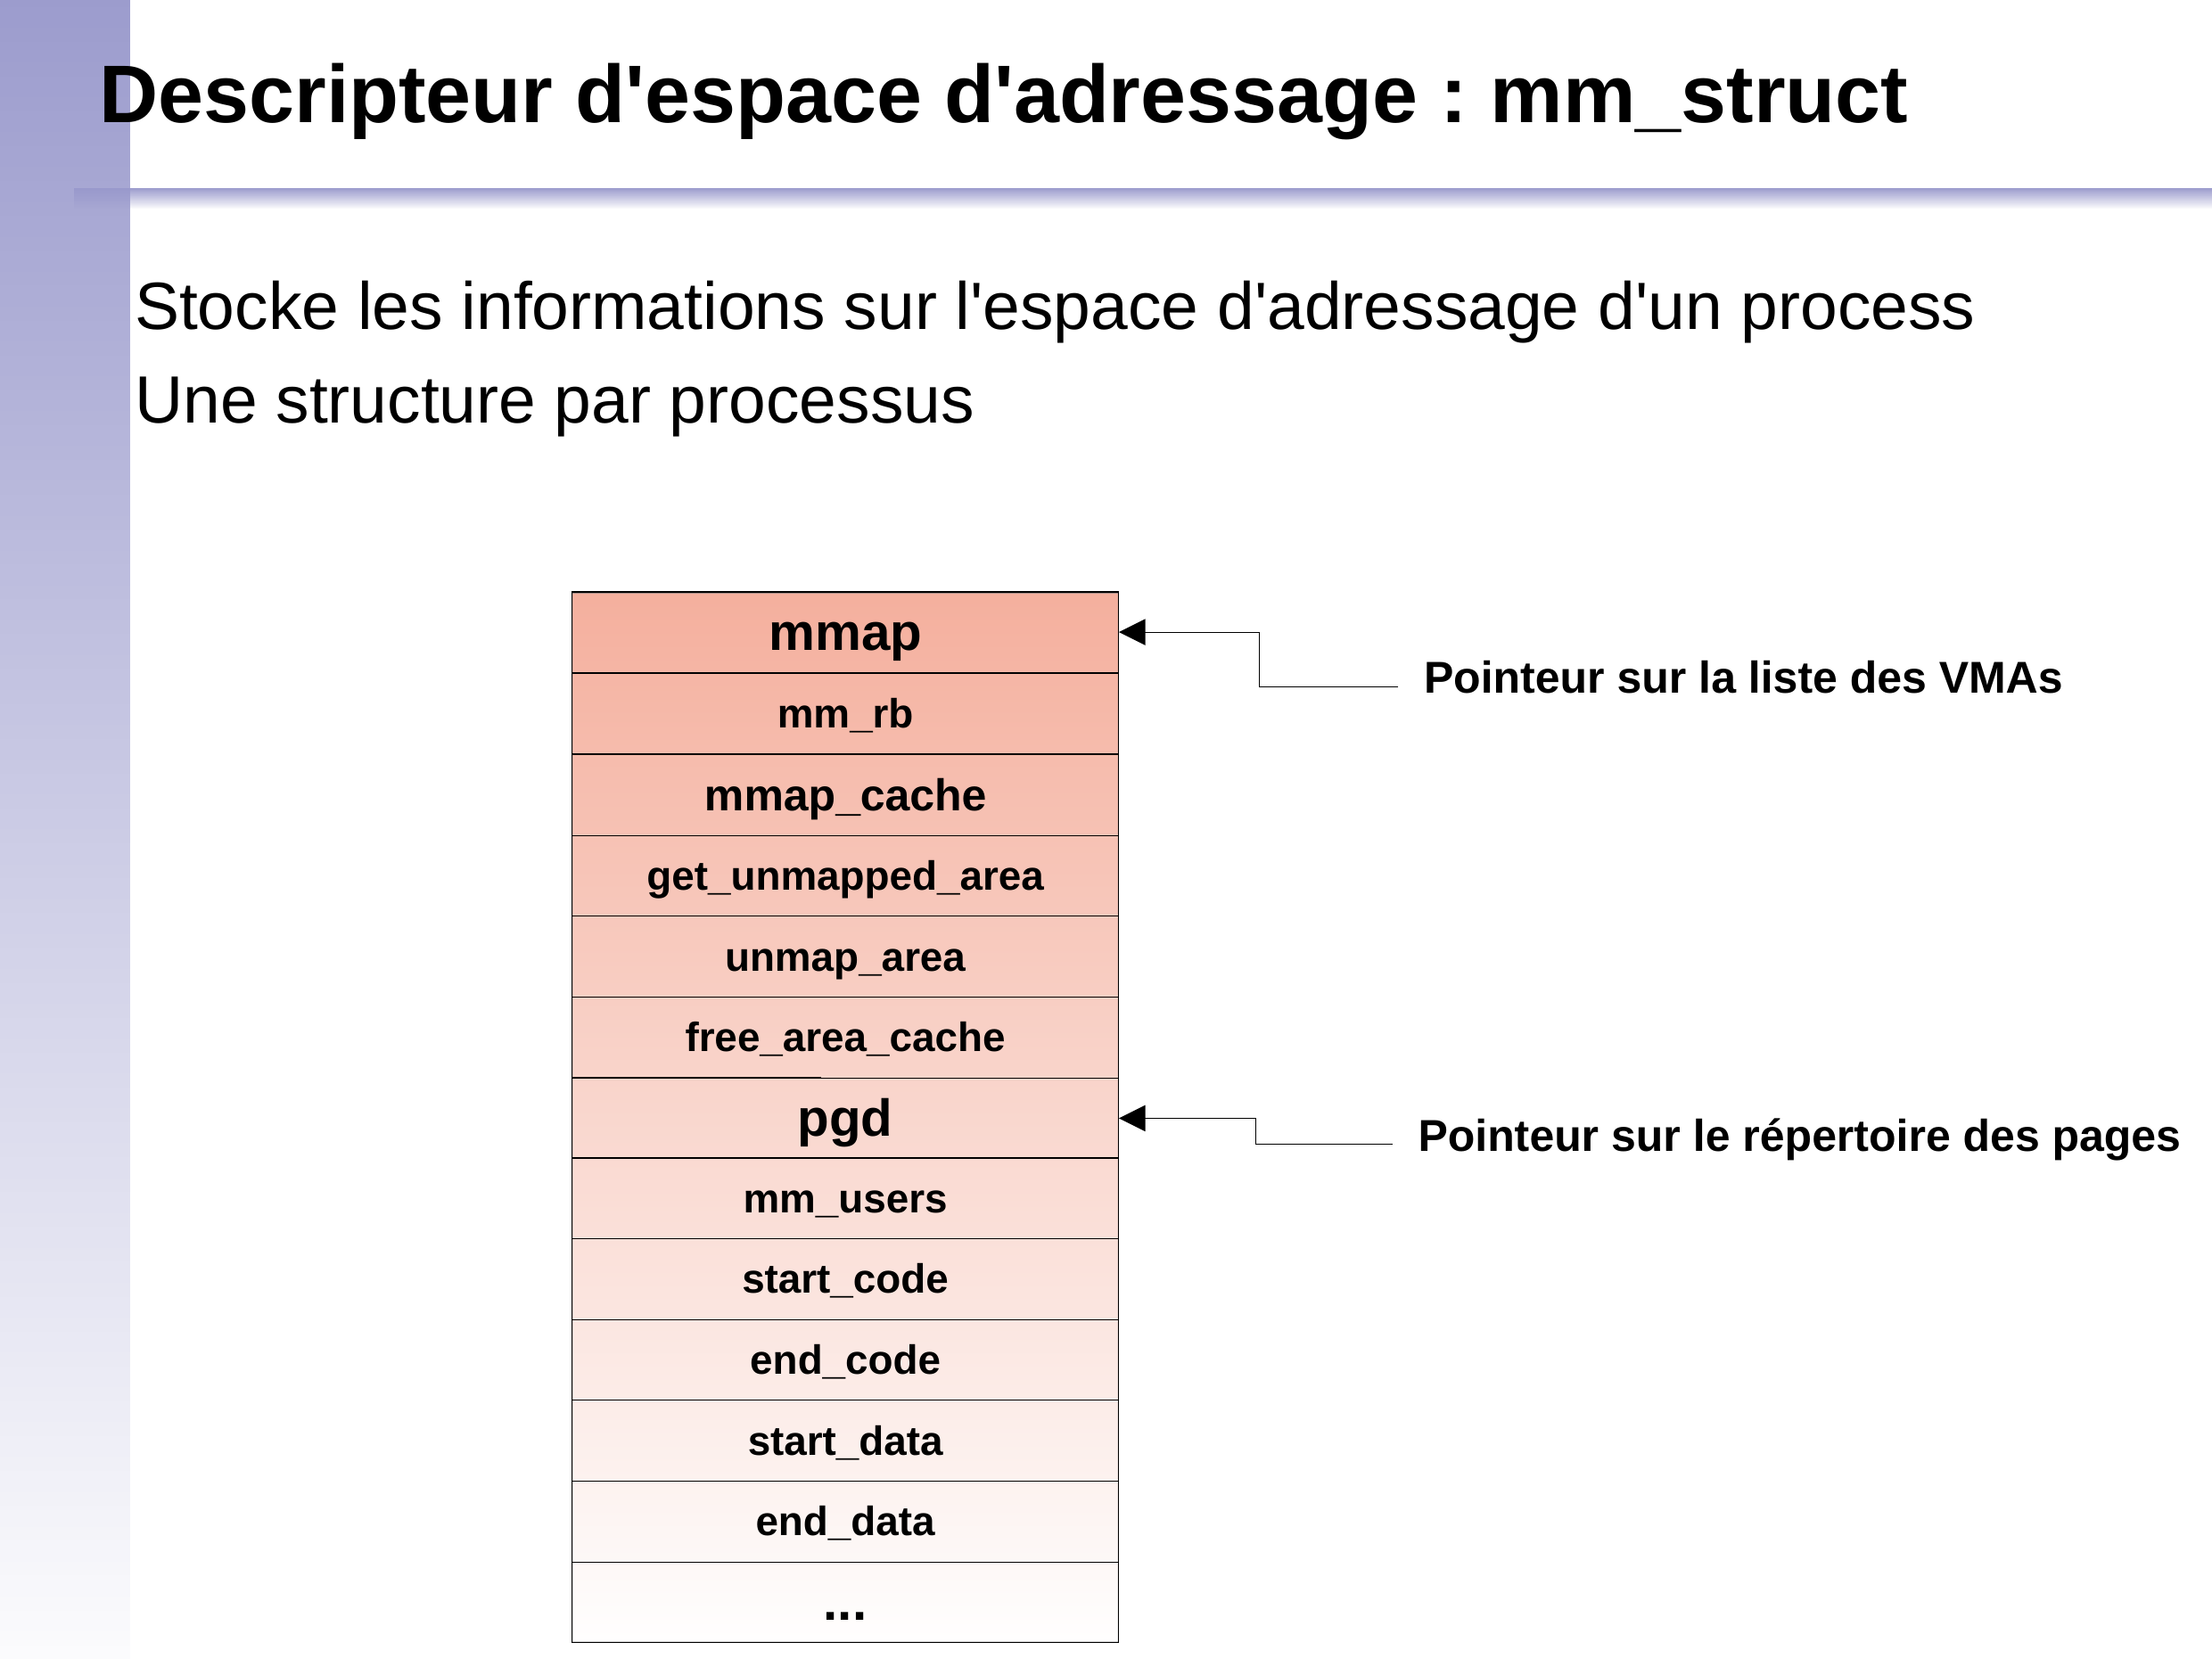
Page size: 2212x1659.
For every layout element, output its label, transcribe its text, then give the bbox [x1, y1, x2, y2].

text_box free_area_cache [572, 997, 1119, 1078]
text_box end_code [572, 1319, 1119, 1400]
text_box pgd [572, 1078, 1119, 1157]
text_box end_data [572, 1481, 1119, 1563]
title Descripteur d'espace d'adressage : mm_struct [99, 0, 2212, 189]
text_box mm_users [572, 1157, 1119, 1238]
text_box ... [572, 1563, 1119, 1643]
text_box get_unmapped_area [572, 835, 1119, 916]
text_box Pointeur sur la liste des VMAs [1398, 645, 2110, 727]
text_box start_code [572, 1238, 1119, 1319]
text_box mmap [572, 591, 1119, 673]
text_box start_data [572, 1400, 1119, 1481]
text_box Pointeur sur le répertoire des pages [1392, 1104, 2195, 1185]
text_box mm_rb [572, 673, 1119, 754]
text_box unmap_area [572, 916, 1119, 997]
text_box mmap_cache [572, 754, 1119, 835]
list Stocke les informations sur l'espace d'adressage d'un process Une structure par processus [124, 268, 2139, 1659]
